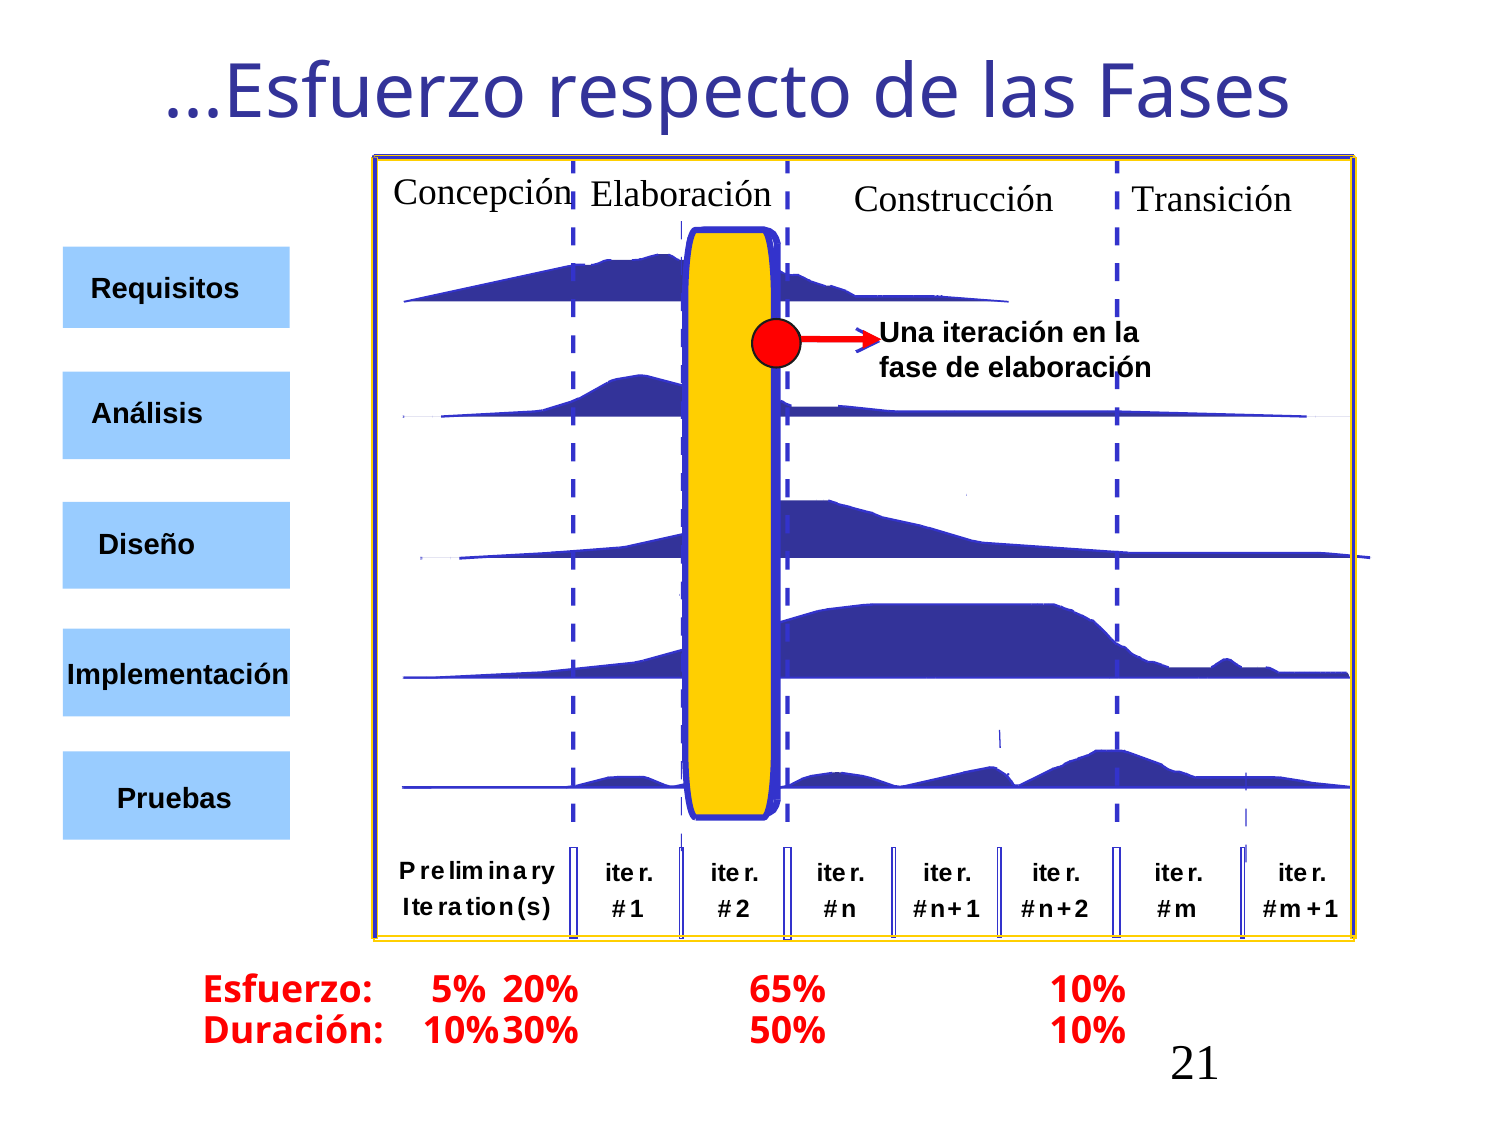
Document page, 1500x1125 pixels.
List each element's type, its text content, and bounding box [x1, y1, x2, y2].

text_box r [1187, 860, 1196, 888]
text_box [62, 501, 290, 589]
text_box . [1196, 860, 1204, 888]
title ...Esfuerzo respecto de las Fases [163, 15, 1443, 163]
text_box e [831, 860, 846, 888]
text_box # [823, 896, 838, 924]
text_box t [465, 893, 474, 921]
text_box . [646, 860, 654, 888]
text_box [855, 342, 879, 354]
text_box i [488, 858, 494, 886]
text_box t [823, 870, 831, 888]
text_box t [411, 893, 419, 902]
text_box )‏ [542, 898, 546, 919]
text_box r [531, 858, 541, 886]
text_box Diseño [98, 525, 196, 561]
text_box n [930, 896, 946, 924]
text_box . [1073, 860, 1081, 888]
text_box [785, 803, 790, 822]
text_box I [402, 893, 410, 921]
text_box [1114, 263, 1120, 282]
text_box t [823, 860, 831, 868]
text_box e [620, 860, 635, 888]
text_box r [1065, 860, 1073, 888]
text_box n [1038, 896, 1054, 924]
text_box i [1032, 860, 1038, 888]
text_box o [480, 893, 497, 921]
text_box m [1279, 896, 1302, 924]
text_box l [448, 858, 455, 886]
text_box P [398, 858, 416, 886]
text_box ( [517, 893, 526, 921]
text_box e [419, 893, 434, 921]
text_box e [1046, 860, 1061, 888]
text_box t [1161, 860, 1169, 868]
text_box [1114, 803, 1120, 822]
text_box # [1157, 896, 1172, 924]
text_box t [1038, 860, 1046, 868]
text_box Elaboración [575, 168, 825, 229]
text_box . [1319, 860, 1327, 888]
text_box [571, 695, 576, 714]
text_box [62, 371, 290, 460]
text_box a [512, 858, 527, 886]
text_box [571, 623, 576, 642]
text_box i [1154, 860, 1161, 888]
text_box i [474, 893, 480, 921]
text_box . [752, 859, 760, 887]
text_box [571, 731, 576, 750]
text_box 1 [1324, 896, 1339, 924]
text_box Implementación [66, 655, 290, 691]
text_box [1114, 163, 1120, 174]
text_box t [611, 860, 620, 888]
text_box [62, 246, 290, 328]
text_box t [1285, 860, 1293, 888]
text_box r [437, 893, 447, 921]
text_box t [1038, 870, 1046, 888]
text_box i [605, 860, 611, 888]
text_box r [743, 859, 752, 887]
text_box i [455, 858, 461, 886]
text_box [372, 163, 378, 939]
text_box t [930, 860, 938, 868]
text_box [401, 163, 1372, 939]
text_box 1 [965, 896, 981, 924]
text_box i [710, 859, 717, 887]
text_box 2 [735, 895, 750, 923]
text_box e [1169, 860, 1184, 888]
text_box [571, 335, 576, 354]
text_box Análisis [91, 393, 204, 429]
text_box [62, 751, 290, 840]
text_box [1114, 227, 1120, 246]
text_box r [849, 860, 858, 888]
text_box y [541, 858, 556, 886]
text_box [571, 443, 576, 462]
text_box a [447, 893, 463, 921]
text_box + [1306, 896, 1322, 924]
text_box 1 [629, 896, 644, 924]
text_box r [1311, 860, 1319, 888]
text_box )‏ [542, 893, 551, 921]
text_box [571, 479, 576, 498]
text_box t [717, 859, 725, 868]
text_box [1114, 299, 1120, 313]
text_box r [638, 860, 646, 888]
text_box [785, 371, 790, 390]
text_box Una iteración en la fase de elaboración [879, 313, 1153, 384]
text_box s [526, 893, 541, 921]
text_box e [1293, 860, 1308, 888]
text_box i [923, 860, 930, 888]
text_box e [725, 859, 740, 887]
text_box m [461, 858, 484, 886]
text_box # [913, 896, 928, 924]
text_box t [930, 870, 938, 888]
text_box n [841, 896, 857, 924]
text_box [571, 228, 576, 246]
text_box Transición [1116, 173, 1353, 234]
text_box Esfuerzo: 5% 20% 65% 10% Duración: 10% 30% 50% 10% [187, 980, 1397, 1056]
text_box i [816, 860, 823, 888]
text_box i [1278, 860, 1285, 888]
text_box n [498, 893, 514, 921]
text_box . [858, 860, 866, 888]
text_box # [611, 896, 626, 924]
text_box # [1021, 896, 1036, 924]
text_box Construcción [838, 173, 1075, 234]
text_box . [964, 860, 972, 888]
text_box e [430, 858, 445, 886]
text_box e [938, 860, 953, 888]
text_box r [956, 860, 964, 888]
text_box Pruebas [116, 779, 233, 815]
text_box 2 [1074, 896, 1089, 924]
text_box [571, 587, 576, 606]
text_box m [1174, 896, 1197, 924]
text_box r [419, 858, 430, 886]
text_box [62, 628, 290, 717]
text_box # [1262, 896, 1277, 924]
text_box # [717, 895, 732, 923]
text_box + [947, 896, 963, 924]
text_box + [1056, 896, 1072, 924]
text_box [571, 371, 576, 390]
text_box [855, 327, 862, 334]
text_box [785, 229, 790, 246]
text_box t [411, 904, 419, 921]
text_box t [717, 870, 725, 887]
text_box n [494, 858, 511, 886]
text_box [571, 515, 576, 534]
text_box t [1161, 870, 1169, 888]
text_box Concepción [378, 167, 615, 228]
text_box Requisitos [90, 268, 241, 304]
text_box [571, 803, 576, 822]
